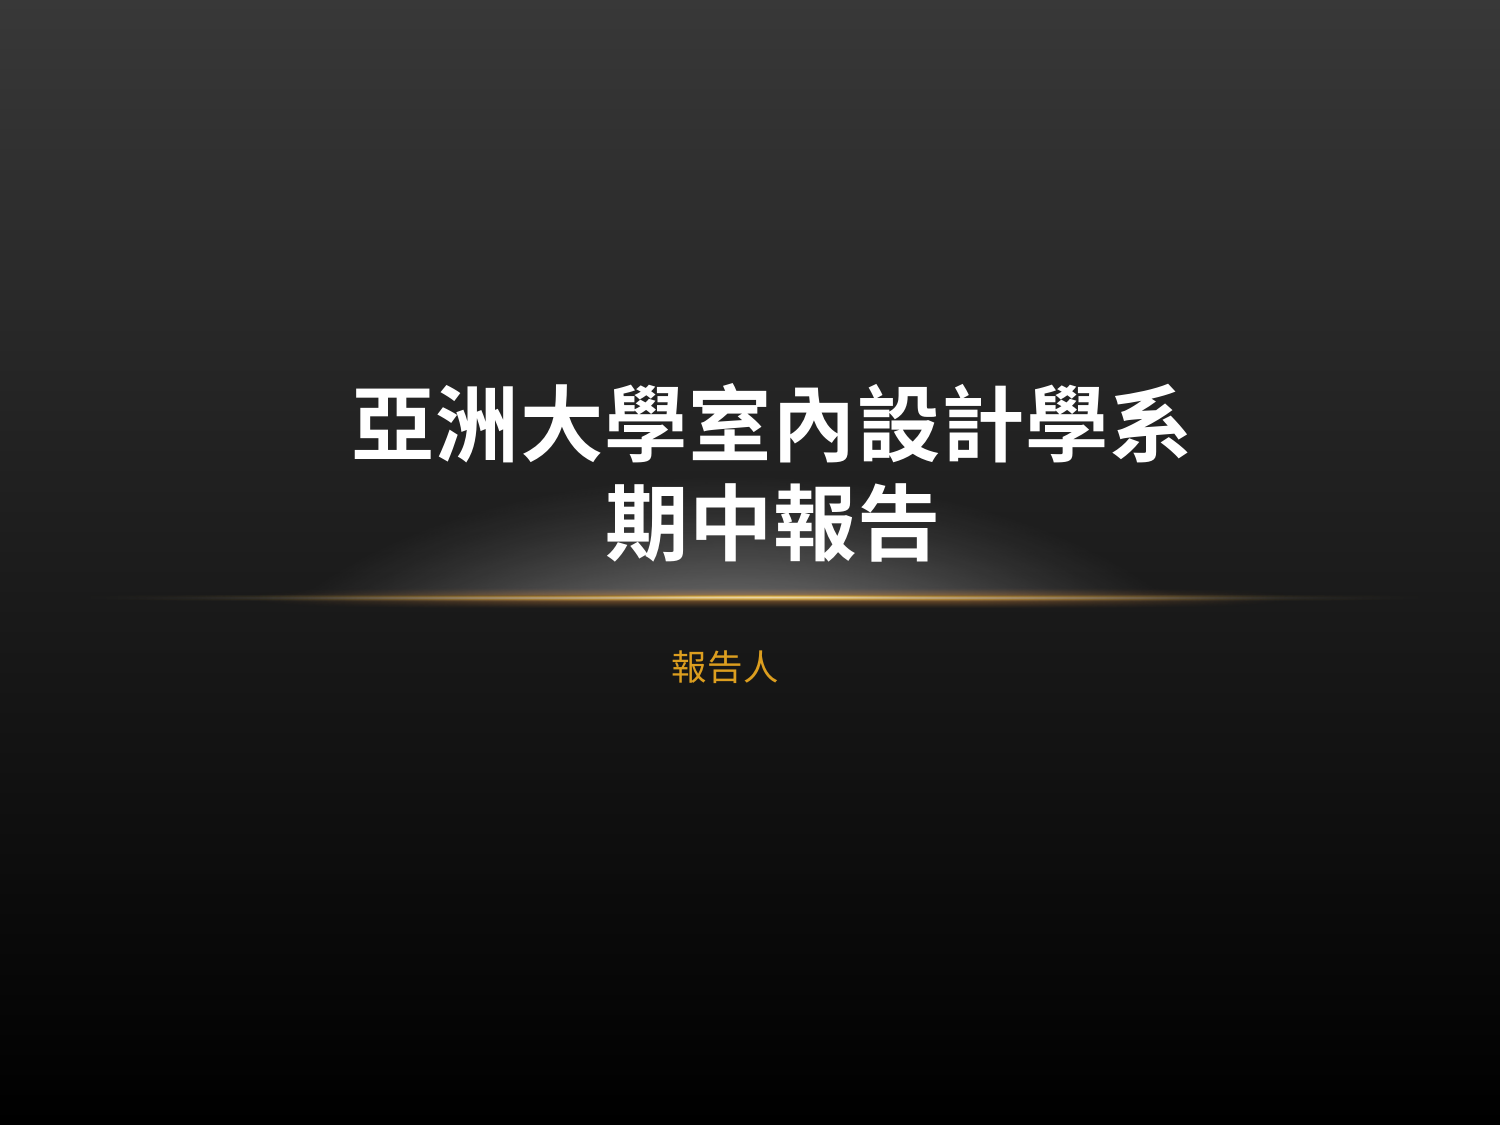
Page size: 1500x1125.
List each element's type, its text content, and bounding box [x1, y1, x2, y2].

title 亞洲大學室內設計學系 期中報告 [135, 338, 1411, 580]
subtitle 報告人 [200, 637, 1251, 925]
